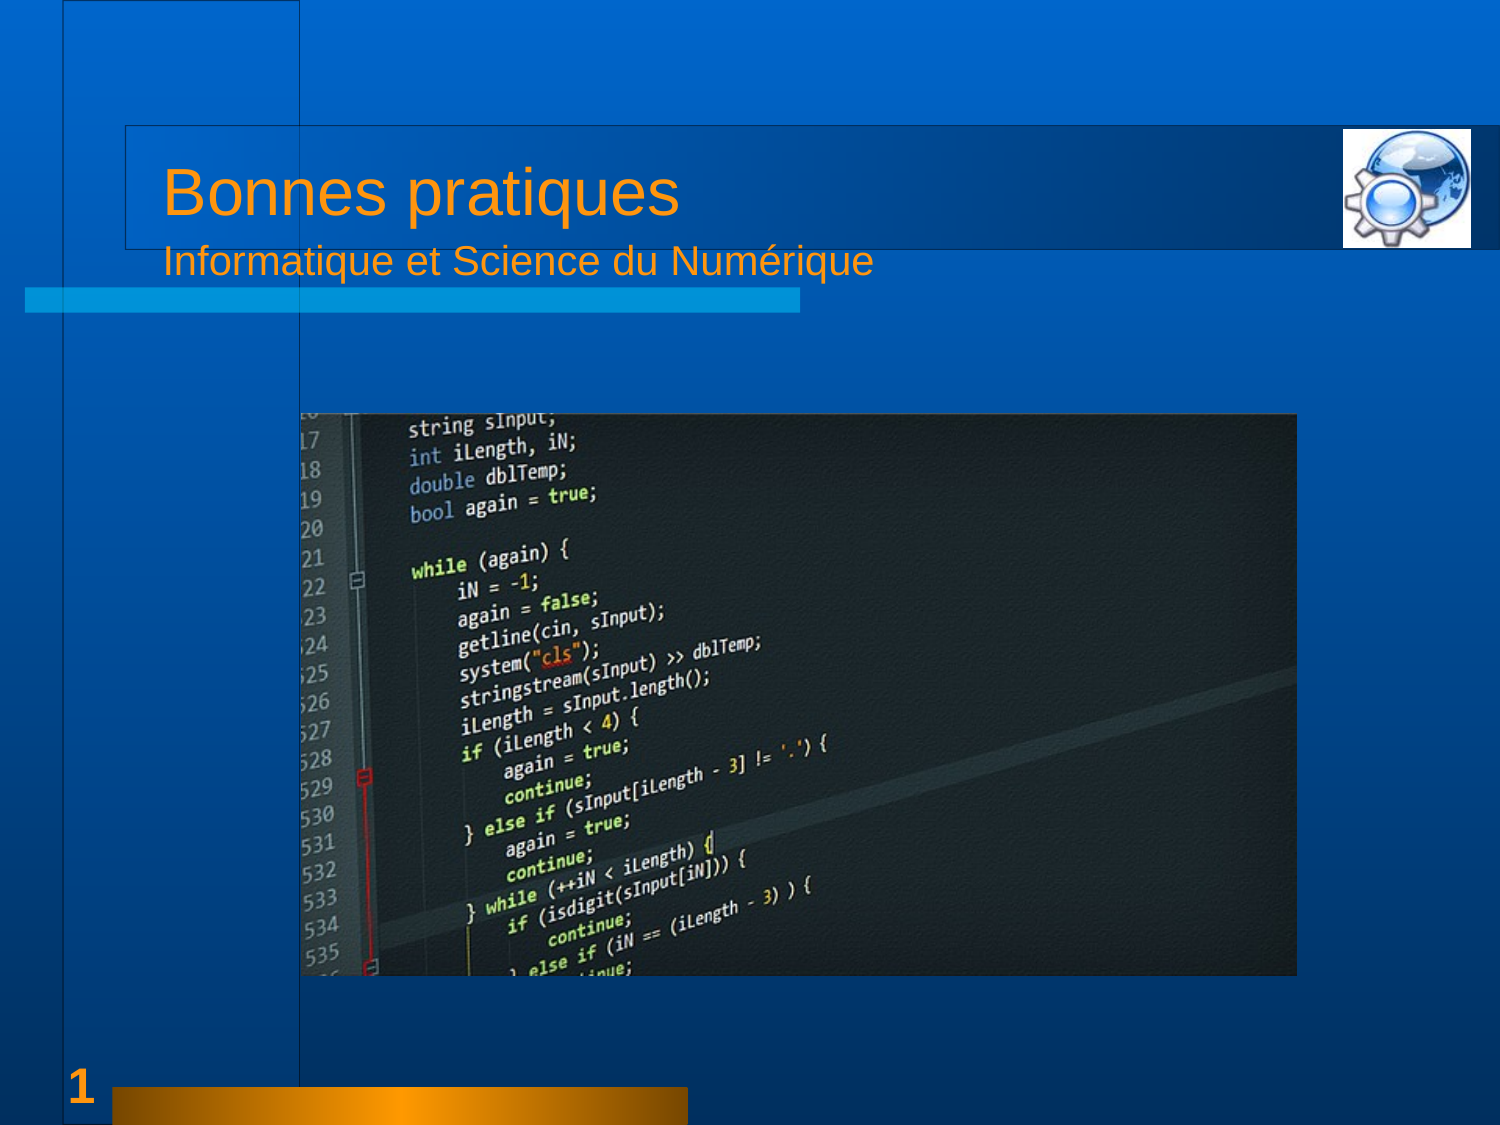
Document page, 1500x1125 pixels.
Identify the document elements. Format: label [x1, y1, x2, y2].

picture [1343, 129, 1471, 248]
picture [301, 413, 1297, 976]
